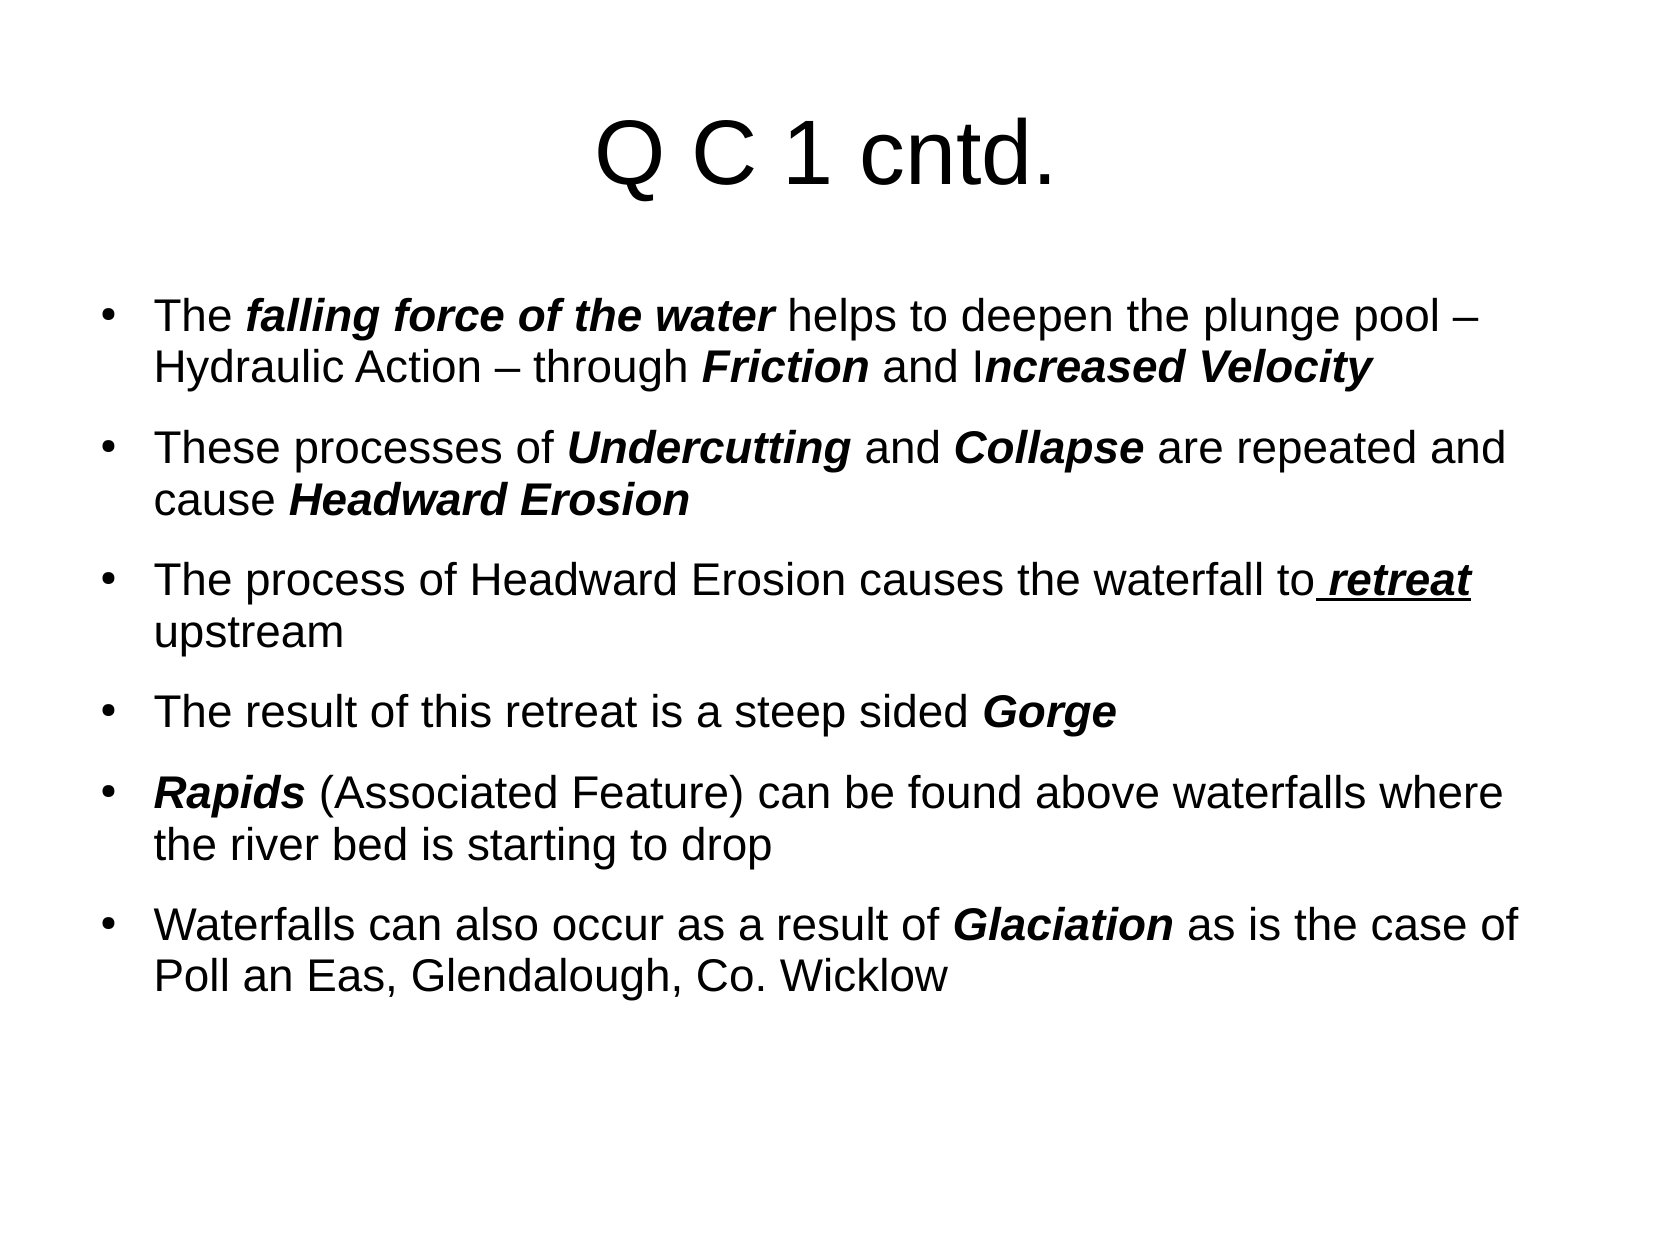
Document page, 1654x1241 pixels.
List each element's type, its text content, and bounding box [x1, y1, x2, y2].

list The falling force of the water helps to deepen the plunge pool – Hydraulic Action – through Friction and Increased Velocity These processes of Undercutting and Collapse are repeated and cause Headward Erosion The process of Headward Erosion causes the waterfall to retreat upstream The result of this retreat is a steep sided Gorge Rapids (Associated Feature) can be found above waterfalls where the river bed is starting to drop Waterfalls can also occur as a result of Glaciation as is the case of Poll an Eas, Glendalough, Co. Wicklow [82, 290, 1571, 1094]
title Q C 1 cntd. [82, 56, 1571, 250]
